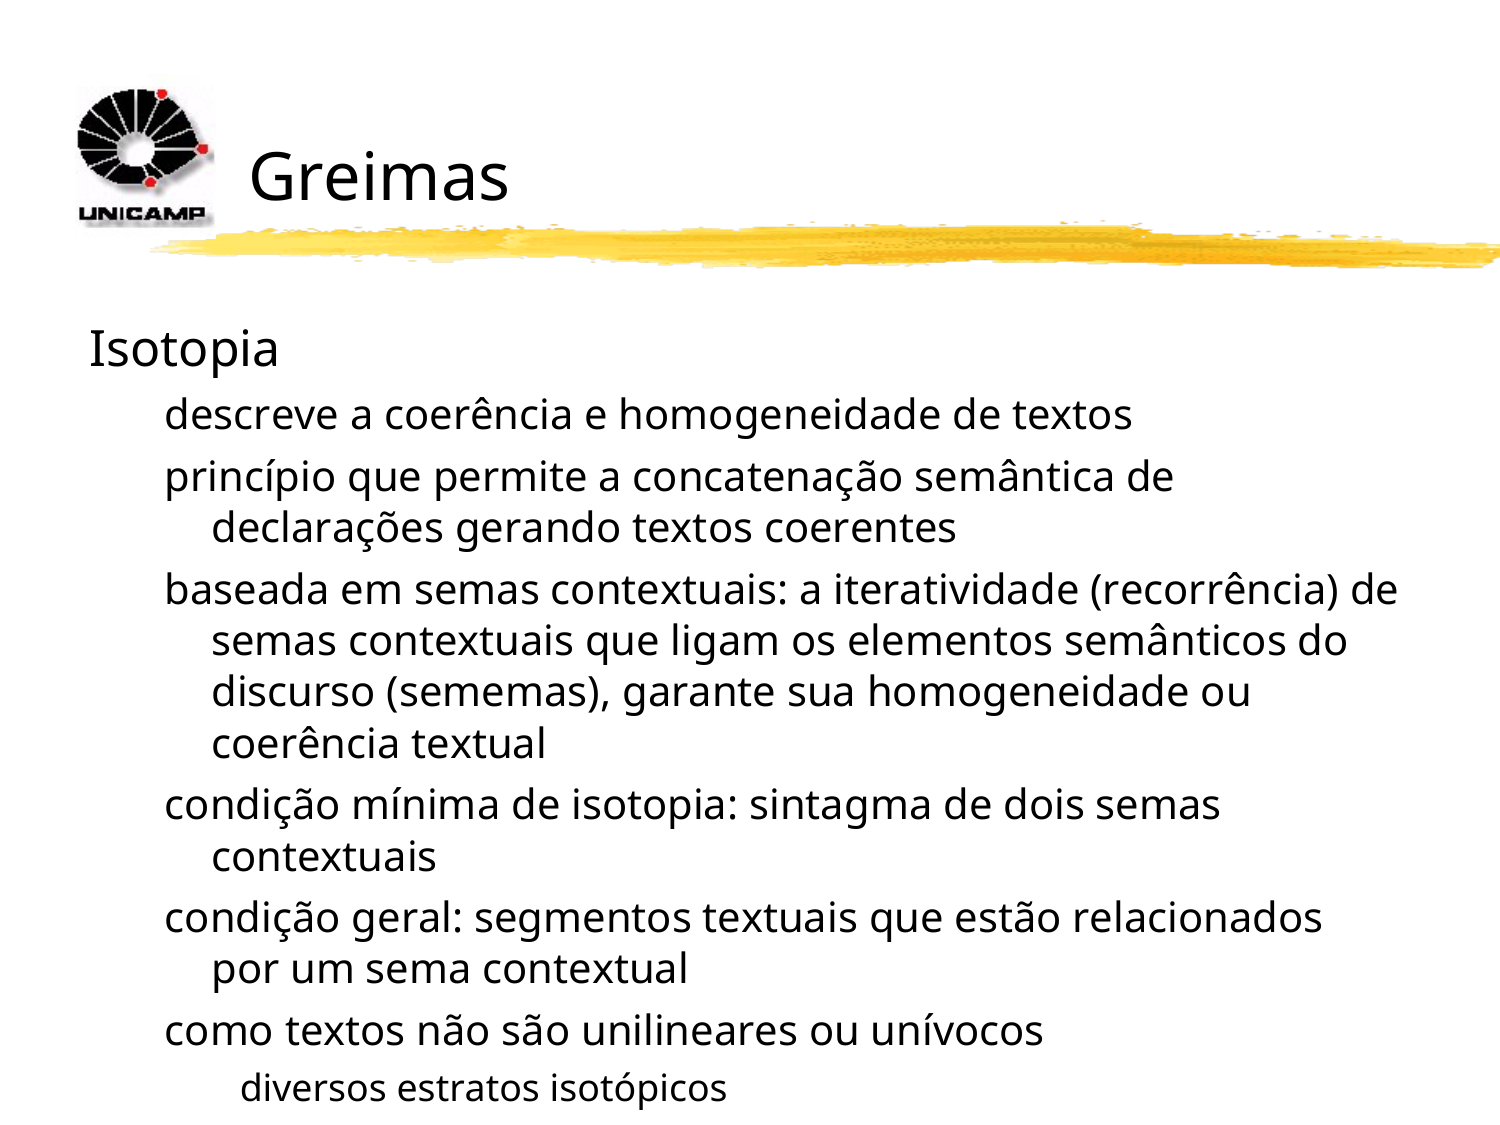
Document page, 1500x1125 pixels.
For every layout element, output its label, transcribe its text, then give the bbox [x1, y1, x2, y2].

picture [75, 74, 1500, 279]
list Isotopia descreve a coerência e homogeneidade de textos princípio que permite a concatenação semântica de declarações gerando textos coerentes baseada em semas contextuais: a iteratividade (recorrência) de semas contextuais que ligam os elementos semânticos do discurso (sememas), garante sua homogeneidade ou coerência textual condição mínima de isotopia: sintagma de dois semas contextuais condição geral: segmentos textuais que estão relacionados por um sema contextual como textos não são unilineares ou unívocos diversos estratos isotópicos [74, 309, 1417, 1031]
title Greimas [233, 37, 1434, 225]
